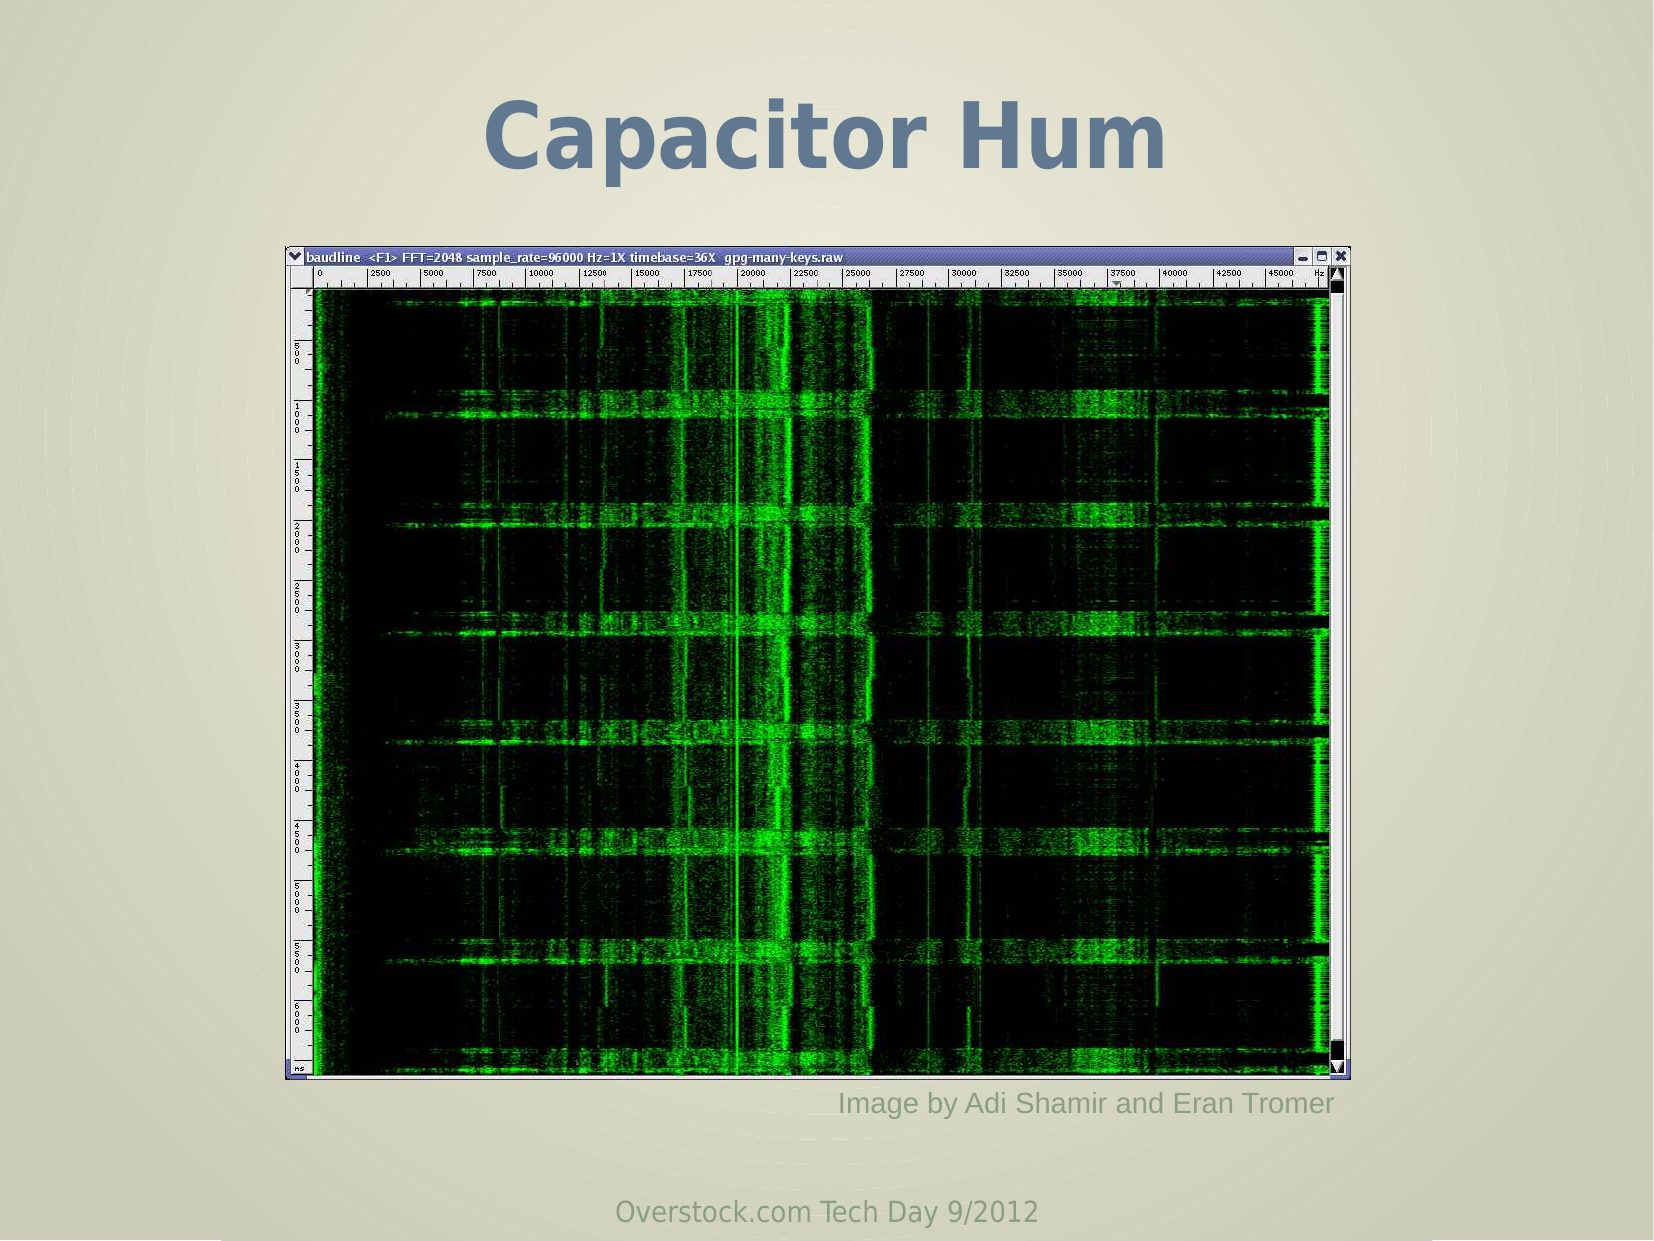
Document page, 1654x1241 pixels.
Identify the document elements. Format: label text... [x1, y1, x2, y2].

title Capacitor Hum [82, 49, 1571, 226]
picture [285, 246, 1351, 1081]
text_box Image by Adi Shamir and Eran Tromer [495, 1080, 1351, 1137]
